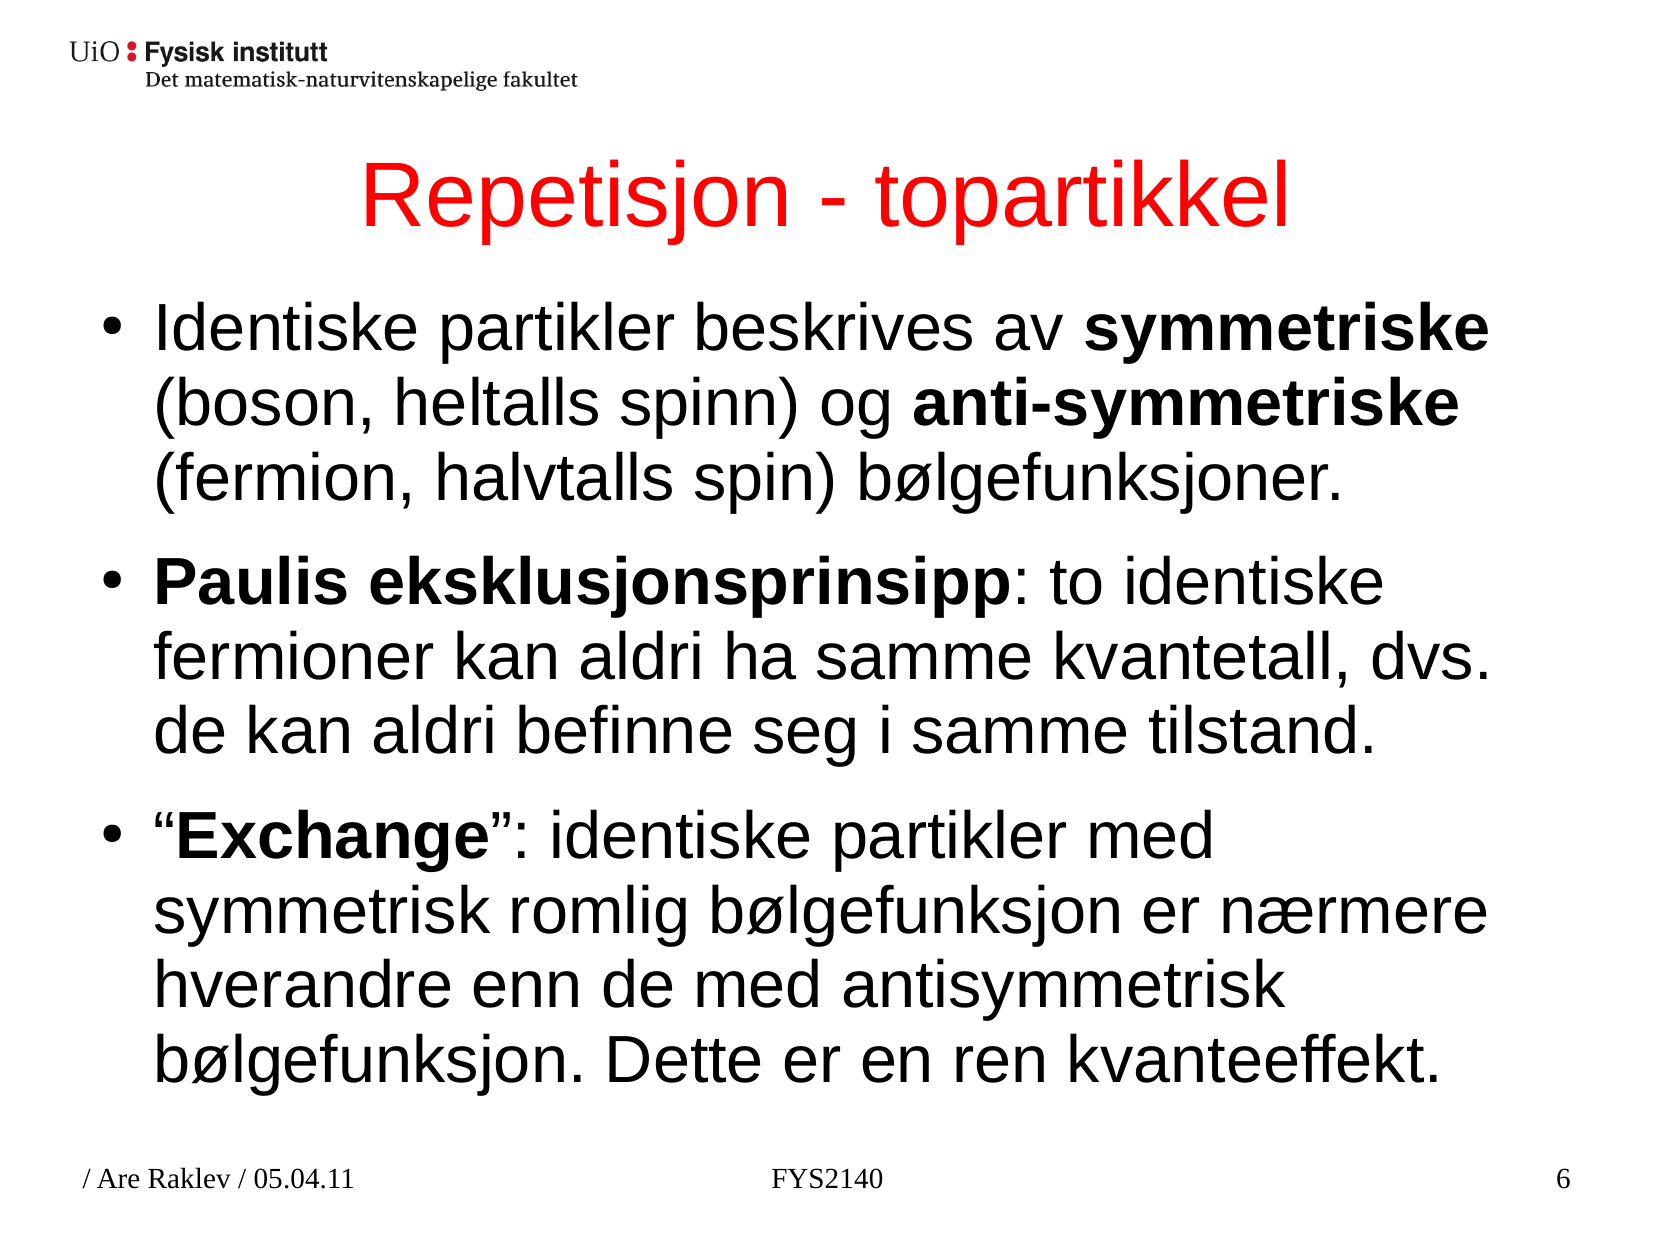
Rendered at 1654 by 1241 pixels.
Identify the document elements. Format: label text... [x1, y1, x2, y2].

list Identiske partikler beskrives av symmetriske (boson, heltalls spinn) og anti-symmetriske (fermion, halvtalls spin) bølgefunksjoner. Paulis eksklusjonsprinsipp: to identiske fermioner kan aldri ha samme kvantetall, dvs. de kan aldri befinne seg i samme tilstand. “Exchange”: identiske partikler med symmetrisk romlig bølgefunksjon er nærmere hverandre enn de med antisymmetrisk bølgefunksjon. Dette er en ren kvanteeffekt. [82, 290, 1538, 1095]
title Repetisjon - topartikkel [82, 90, 1571, 298]
picture [68, 37, 581, 93]
